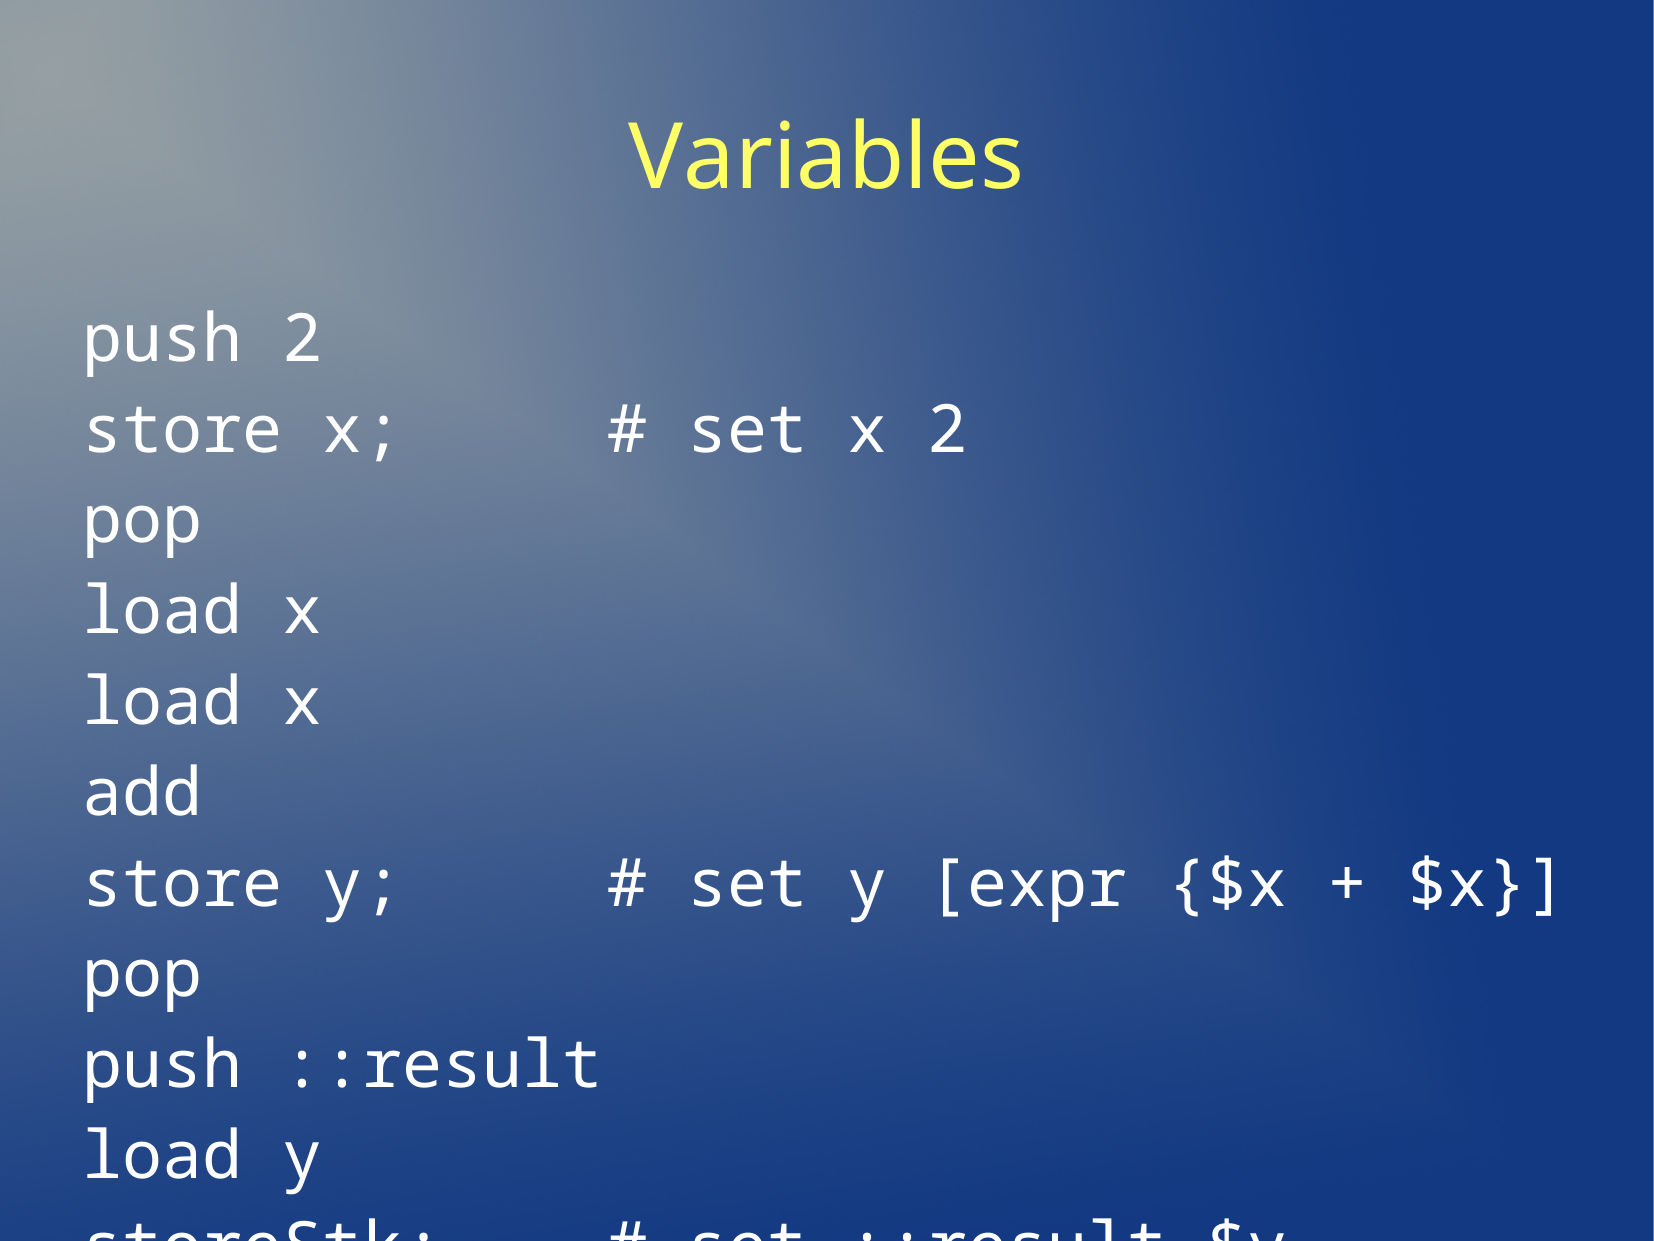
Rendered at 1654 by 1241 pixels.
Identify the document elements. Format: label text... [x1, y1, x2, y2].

title Variables [82, 56, 1571, 250]
picture [0, 0, 1654, 1241]
picture [1218, 1228, 1225, 1241]
list push 2 store x; # set x 2 pop load x load x add store y; # set y [expr {$x + $x}] pop push ::result load y storeStk; # set ::result $y pop [82, 290, 1571, 1191]
